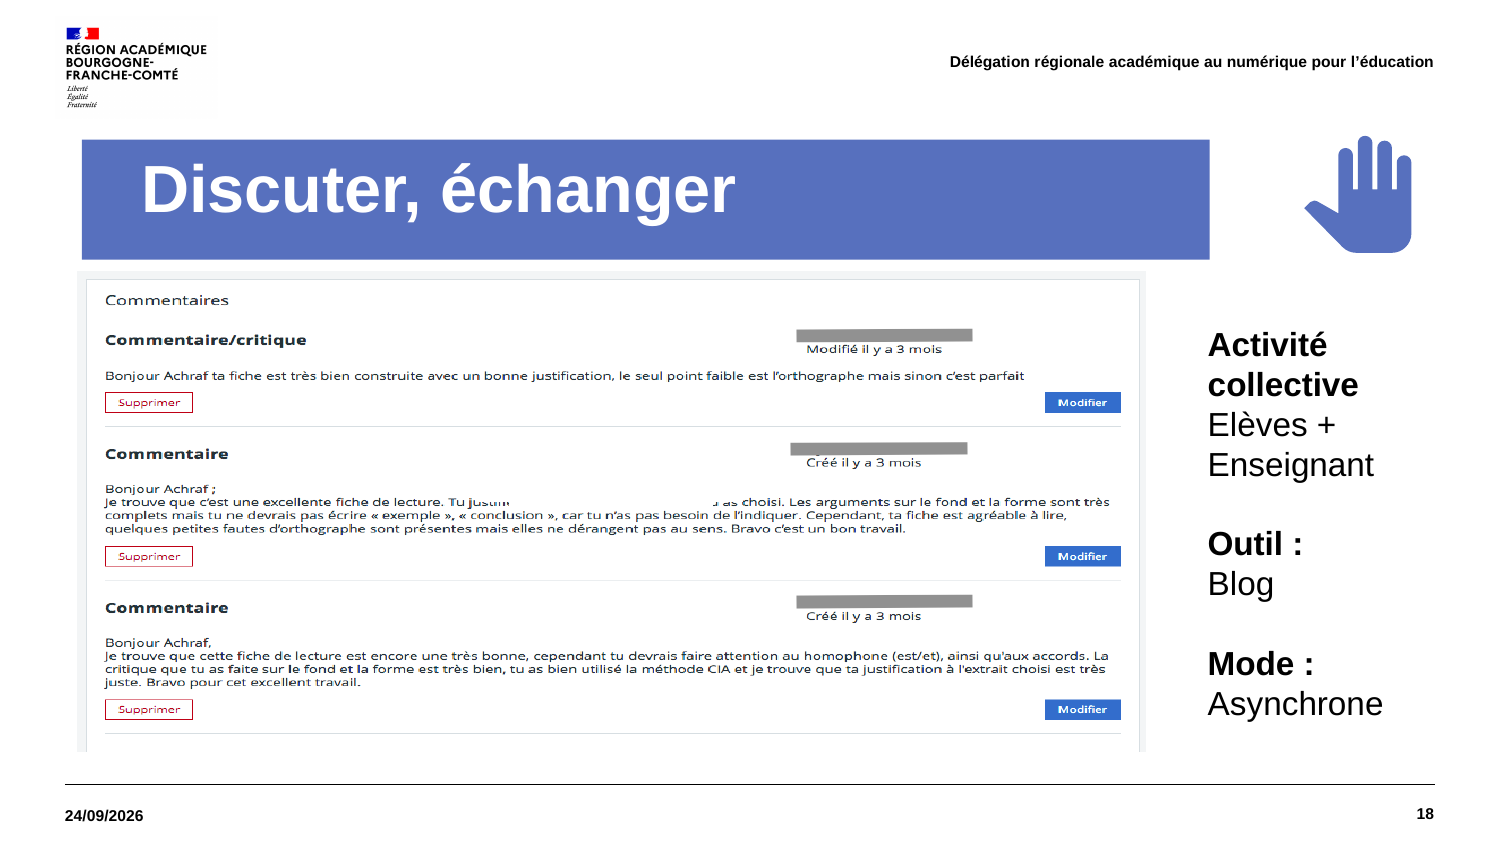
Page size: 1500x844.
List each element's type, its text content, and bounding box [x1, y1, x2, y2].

picture [55, 16, 218, 119]
text_box Activité collective Elèves + Enseignant Outil : Blog Mode : Asynchrone [1192, 315, 1465, 745]
text_box Discuter, échanger [81, 139, 1210, 260]
text_box <numéro> [1213, 784, 1434, 843]
text_box [1304, 135, 1412, 253]
text_box Délégation régionale académique au numérique pour l’éducation [470, 32, 1434, 90]
picture [77, 271, 1146, 752]
text_box 03/02/2022 [64, 786, 244, 843]
